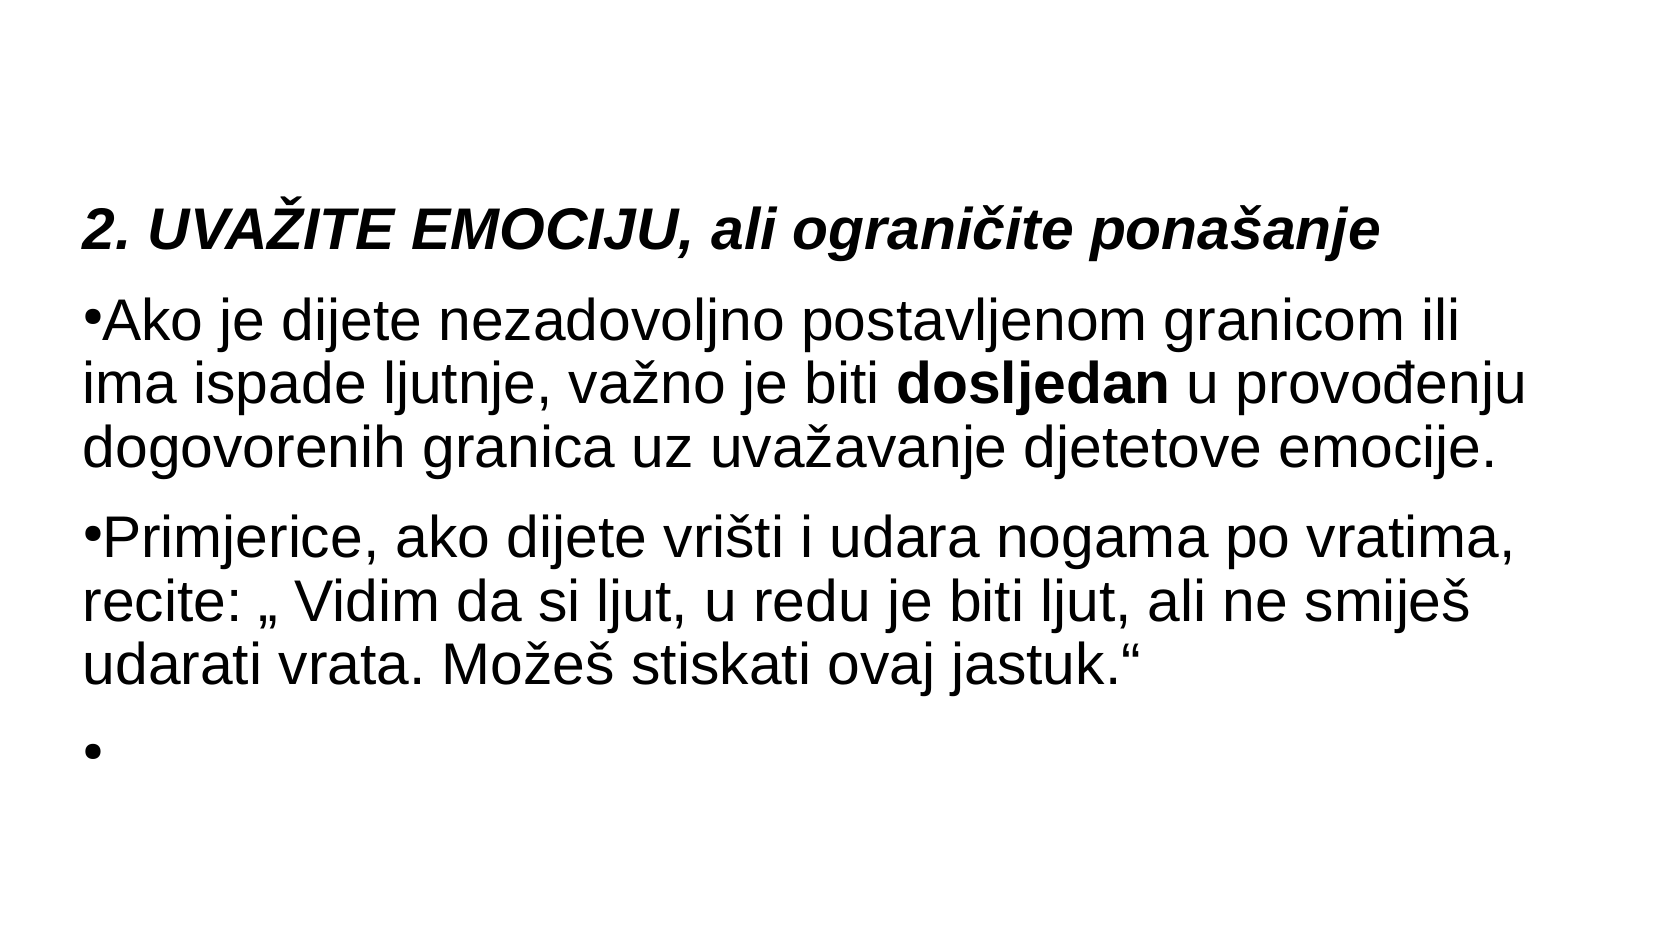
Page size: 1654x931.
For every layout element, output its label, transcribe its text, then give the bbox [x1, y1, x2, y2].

list 2. UVAŽITE EMOCIJU, ali ograničite ponašanje Ako je dijete nezadovoljno postavljenom granicom ili ima ispade ljutnje, važno je biti dosljedan u provođenju dogovorenih granica uz uvažavanje djetetove emocije. Primjerice, ako dijete vrišti i udara nogama po vratima, recite: „ Vidim da si ljut, u redu je biti ljut, ali ne smiješ udarati vrata. Možeš stiskati ovaj jastuk.“ [82, 198, 1571, 739]
